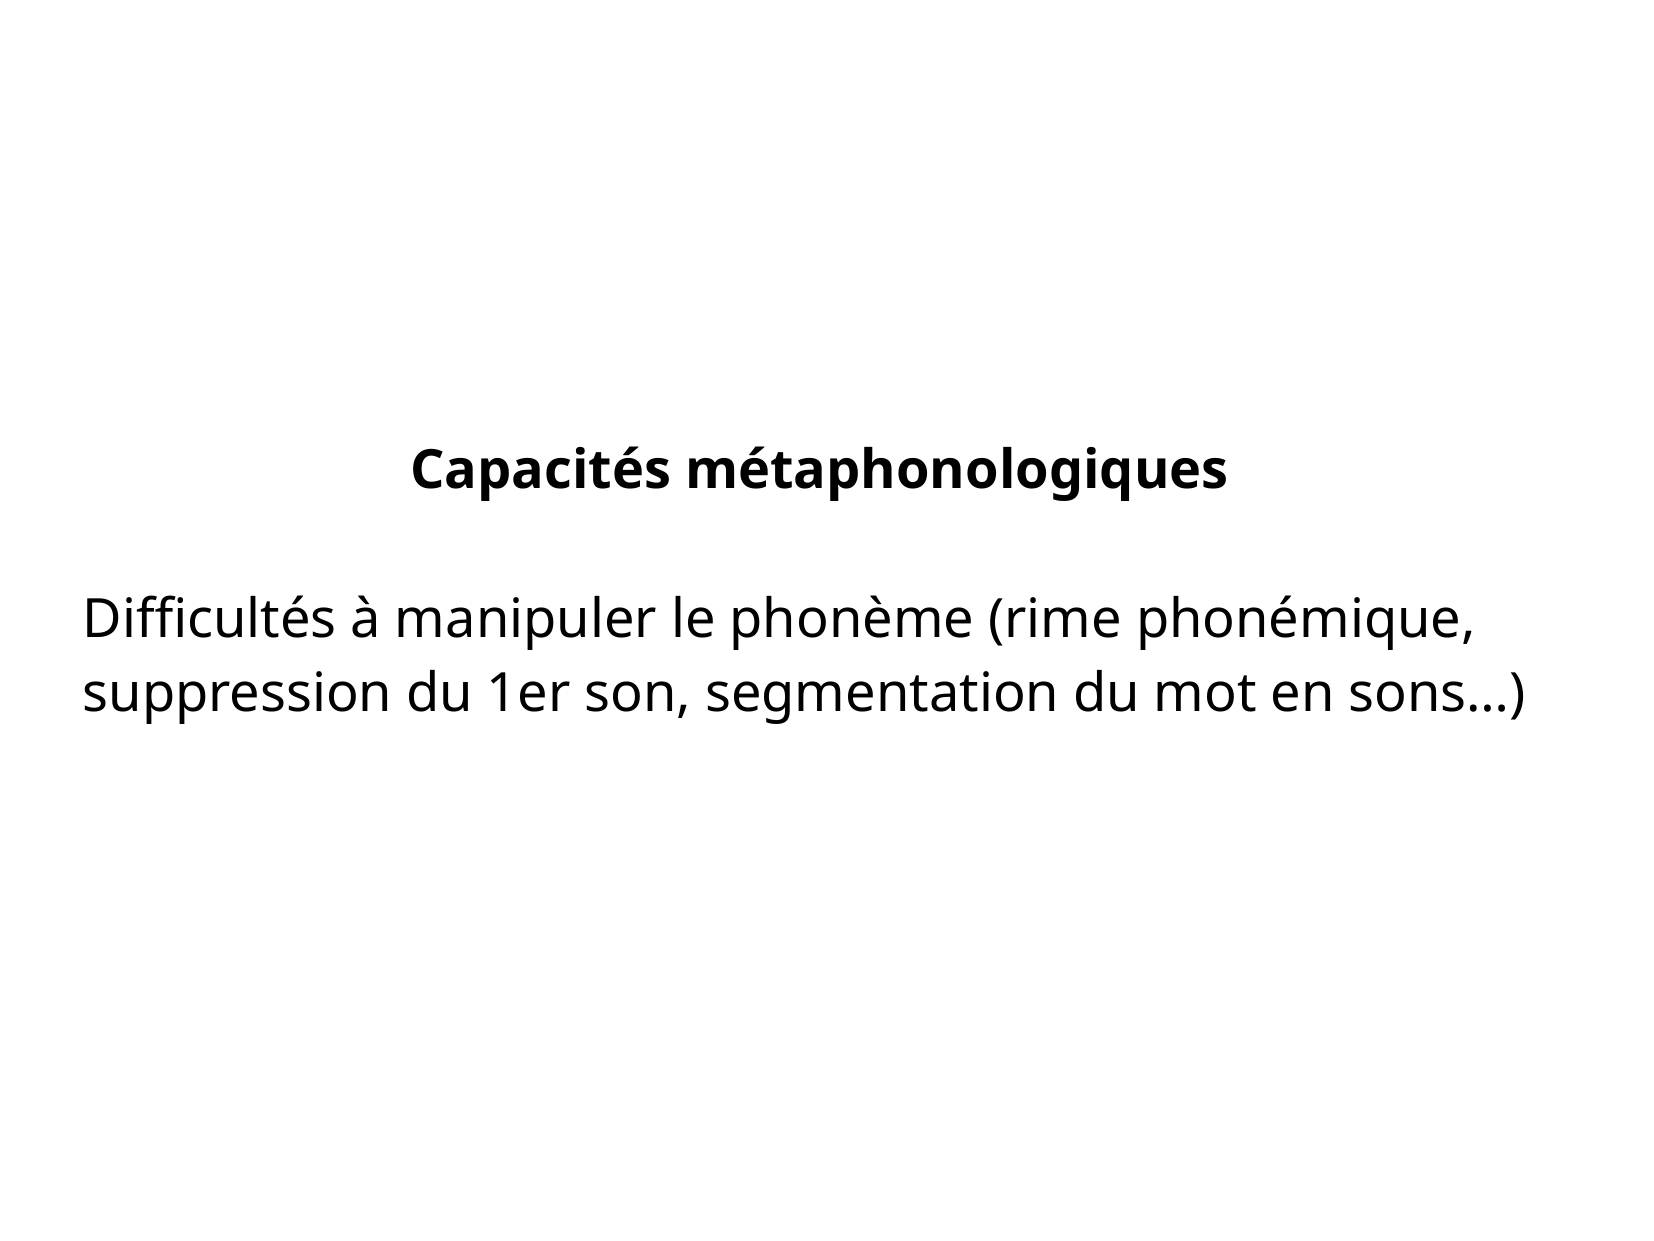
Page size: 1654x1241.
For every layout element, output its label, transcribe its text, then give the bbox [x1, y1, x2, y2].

subtitle Capacités métaphonologiques Difficultés à manipuler le phonème (rime phonémique, suppression du 1er son, segmentation du mot en sons…) [82, 49, 1571, 1109]
